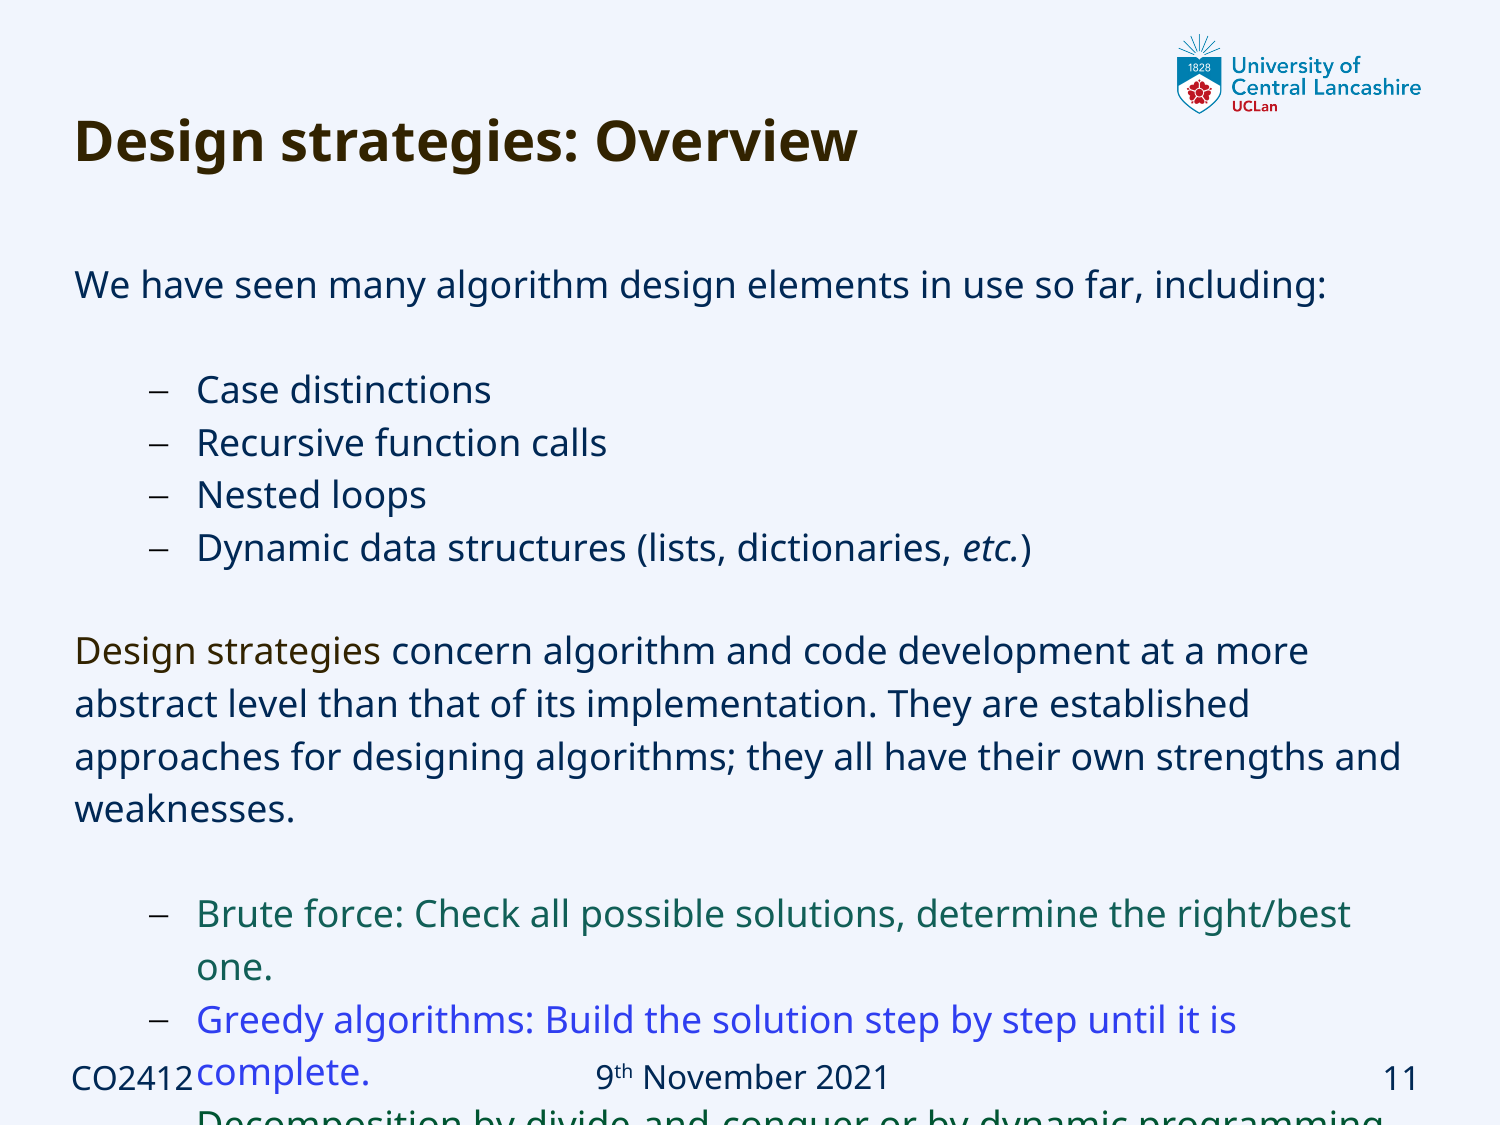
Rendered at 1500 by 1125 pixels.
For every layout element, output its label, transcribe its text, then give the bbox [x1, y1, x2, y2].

text_box We have seen many algorithm design elements in use so far, including: Case distinctions Recursive function calls Nested loops Dynamic data structures (lists, dictionaries, etc.) [59, 246, 1435, 613]
title Design strategies: Overview [58, 93, 1475, 186]
picture [1177, 34, 1421, 93]
text_box Design strategies concern algorithm and code development at a more abstract level than that of its implementation. They are established approaches for designing algorithms; they all have their own strengths and weaknesses. Brute force: Check all possible solutions, determine the right/best one. Greedy algorithms: Build the solution step by step until it is complete. Decomposition by divide-and-conquer or by dynamic programming. [59, 613, 1435, 996]
